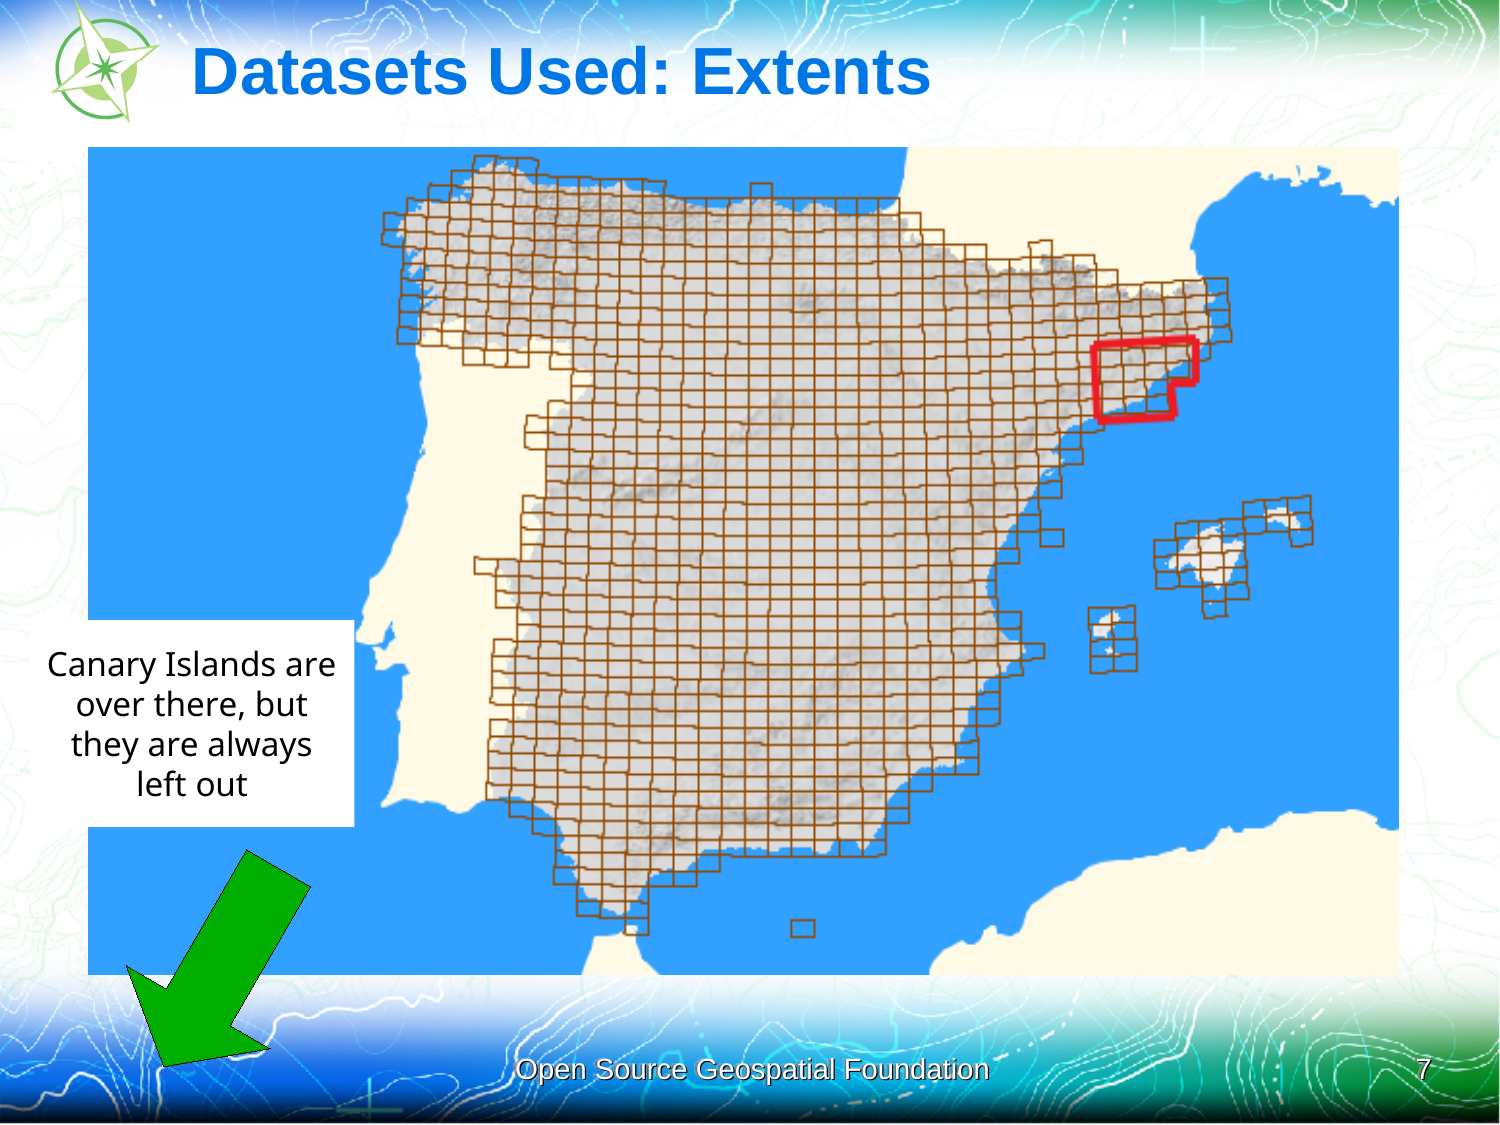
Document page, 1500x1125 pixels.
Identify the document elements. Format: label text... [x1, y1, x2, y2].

picture [0, 0, 1500, 1125]
text_box [126, 849, 311, 1067]
title Datasets Used: Extents [177, 20, 1477, 122]
text_box Canary Islands are over there, but they are always left out [29, 620, 355, 827]
